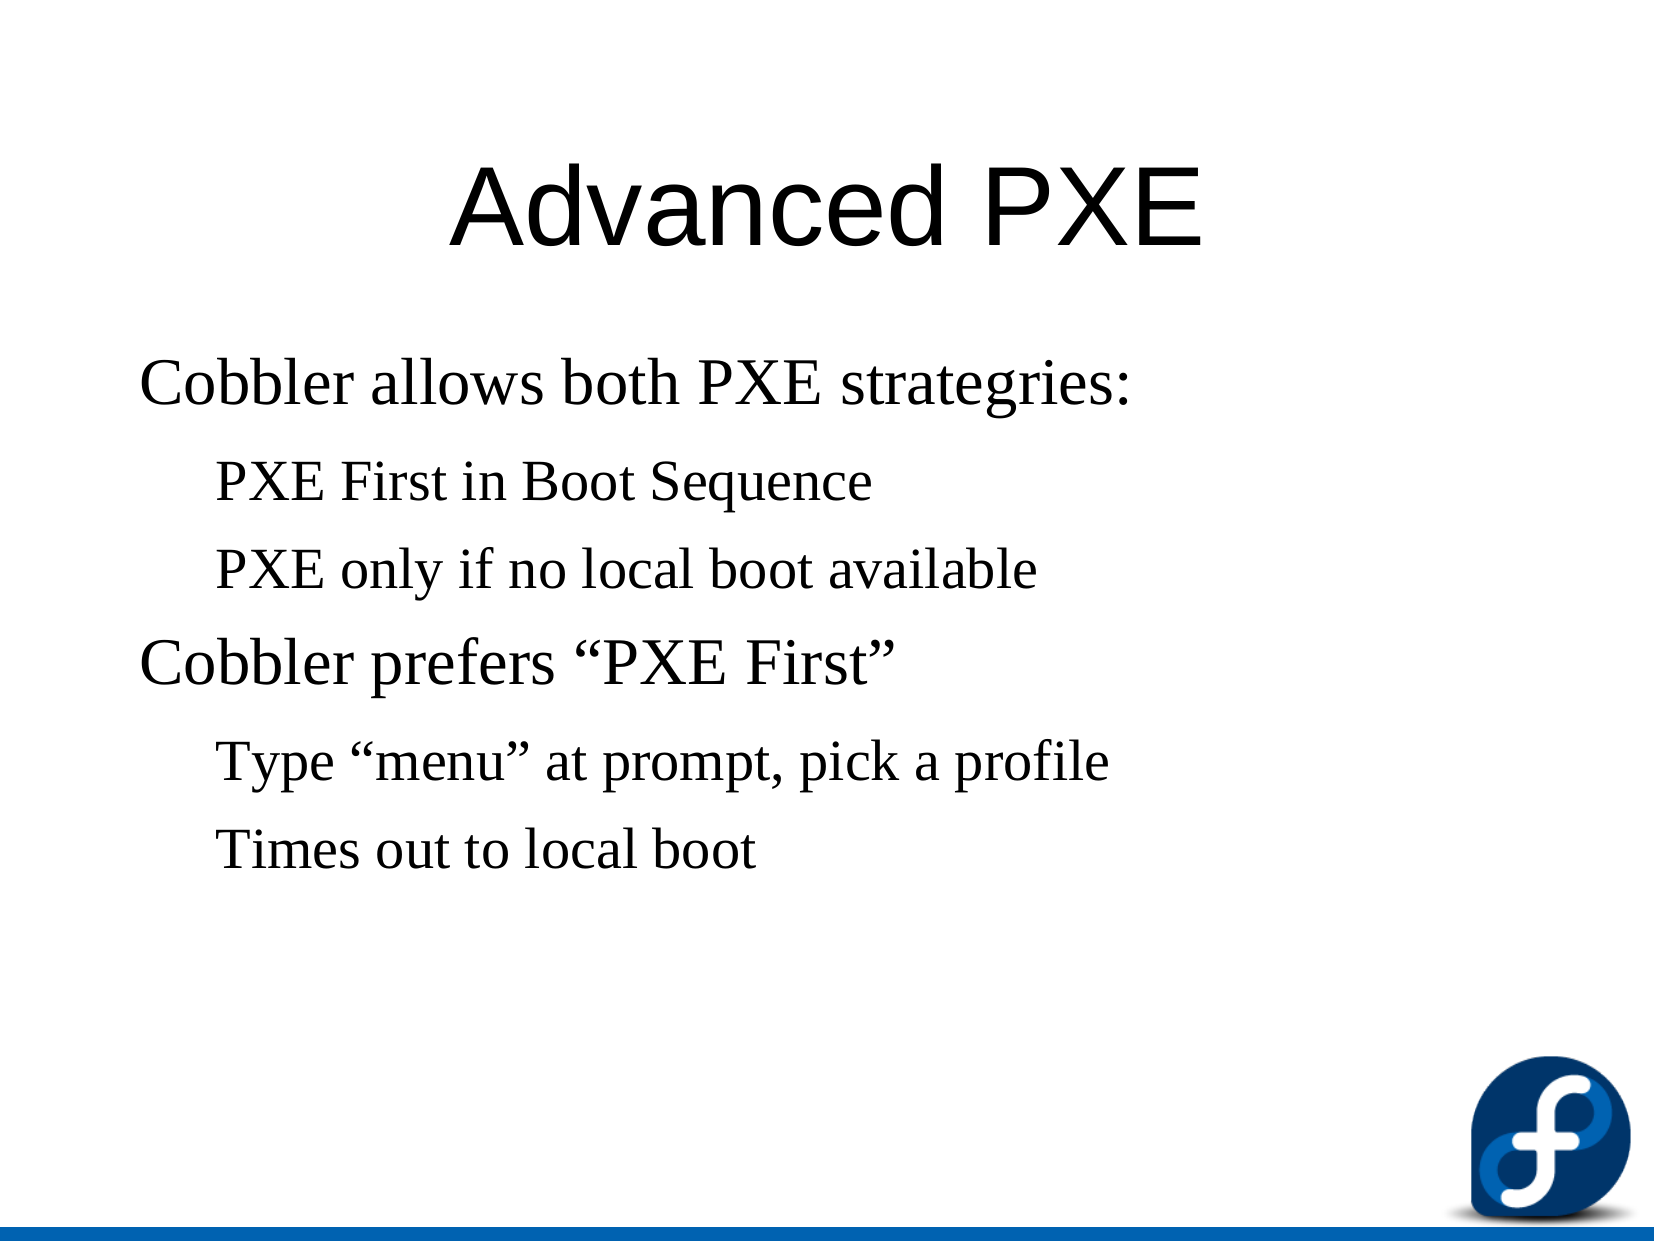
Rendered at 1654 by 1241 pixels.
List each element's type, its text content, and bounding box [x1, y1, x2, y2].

picture [1438, 1055, 1645, 1229]
list Cobbler allows both PXE strategries: PXE First in Boot Sequence PXE only if no local boot available Cobbler prefers “PXE First” Type “menu” at prompt, pick a profile Times out to local boot [121, 344, 1534, 1112]
title Advanced PXE [121, 110, 1534, 303]
